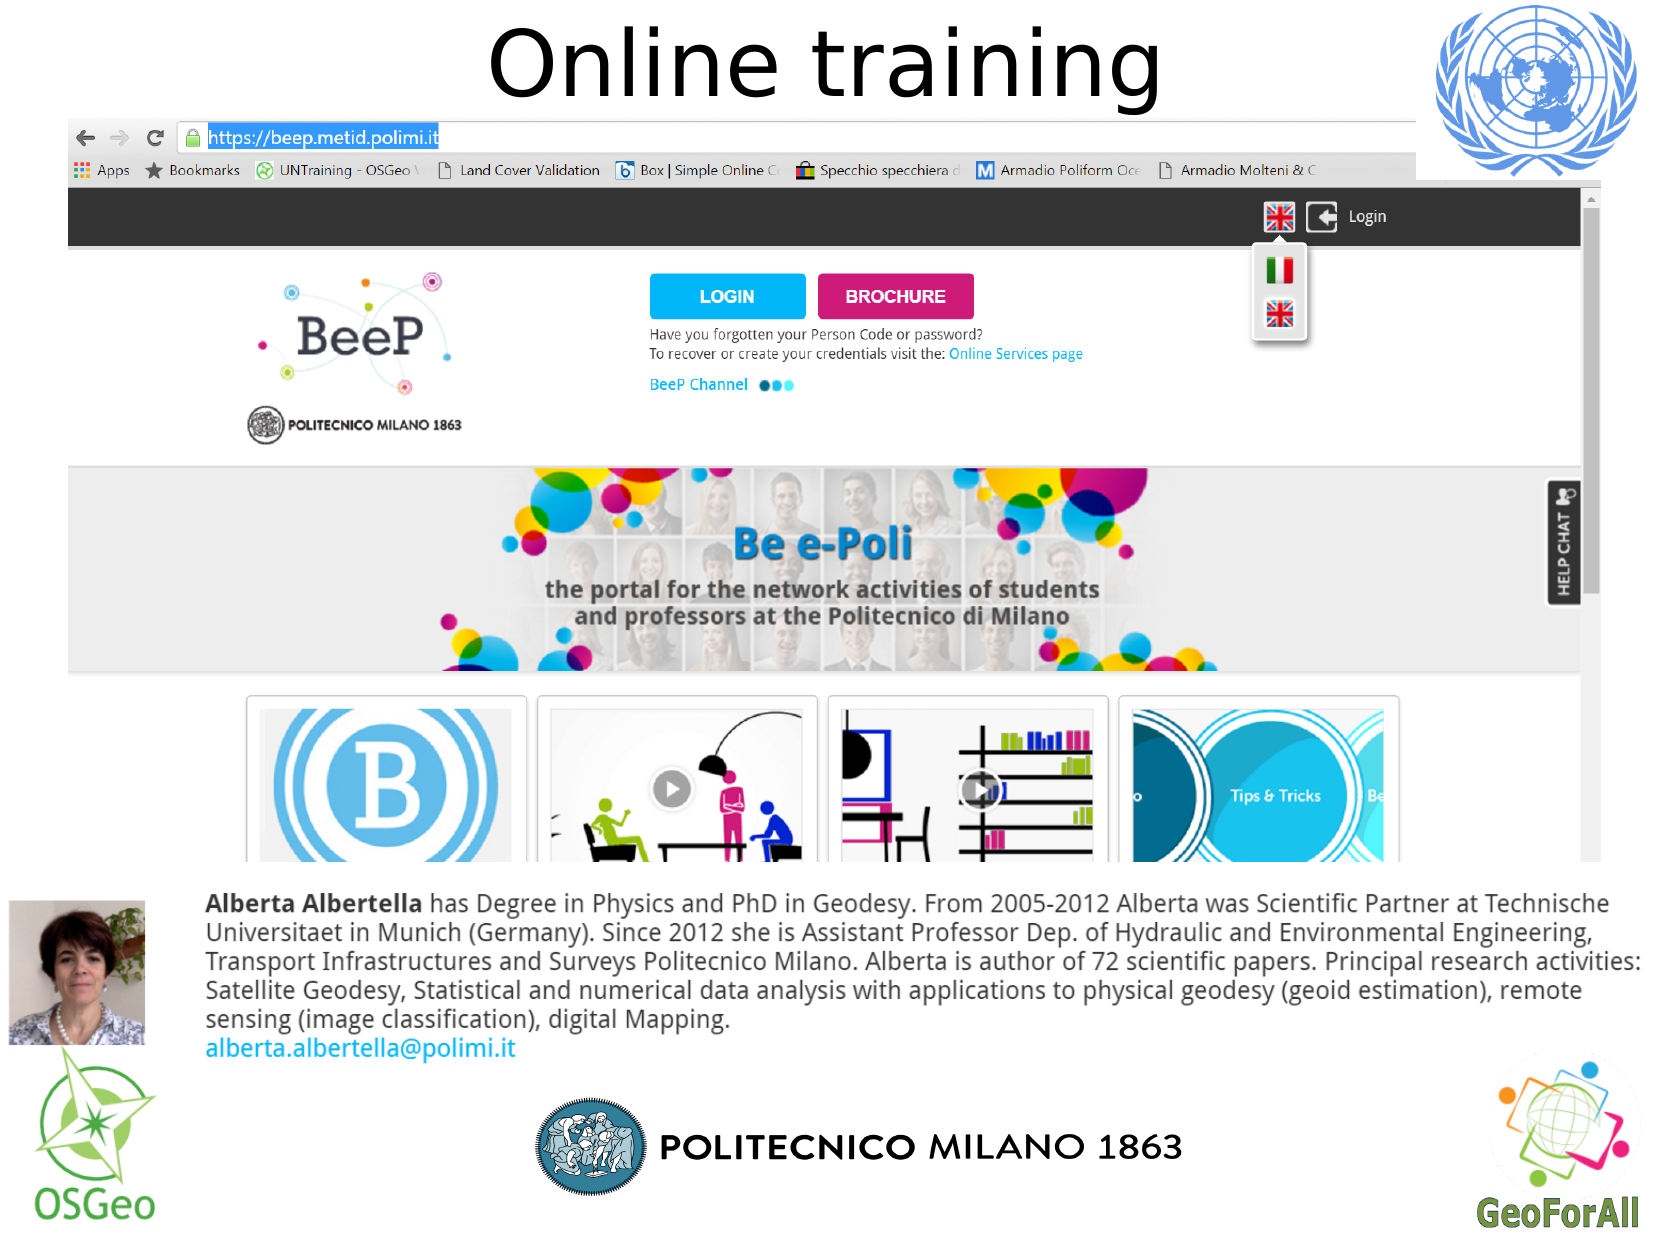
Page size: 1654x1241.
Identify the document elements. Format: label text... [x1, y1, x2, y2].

picture [0, 5, 1654, 1241]
title Online training [82, 0, 1571, 118]
